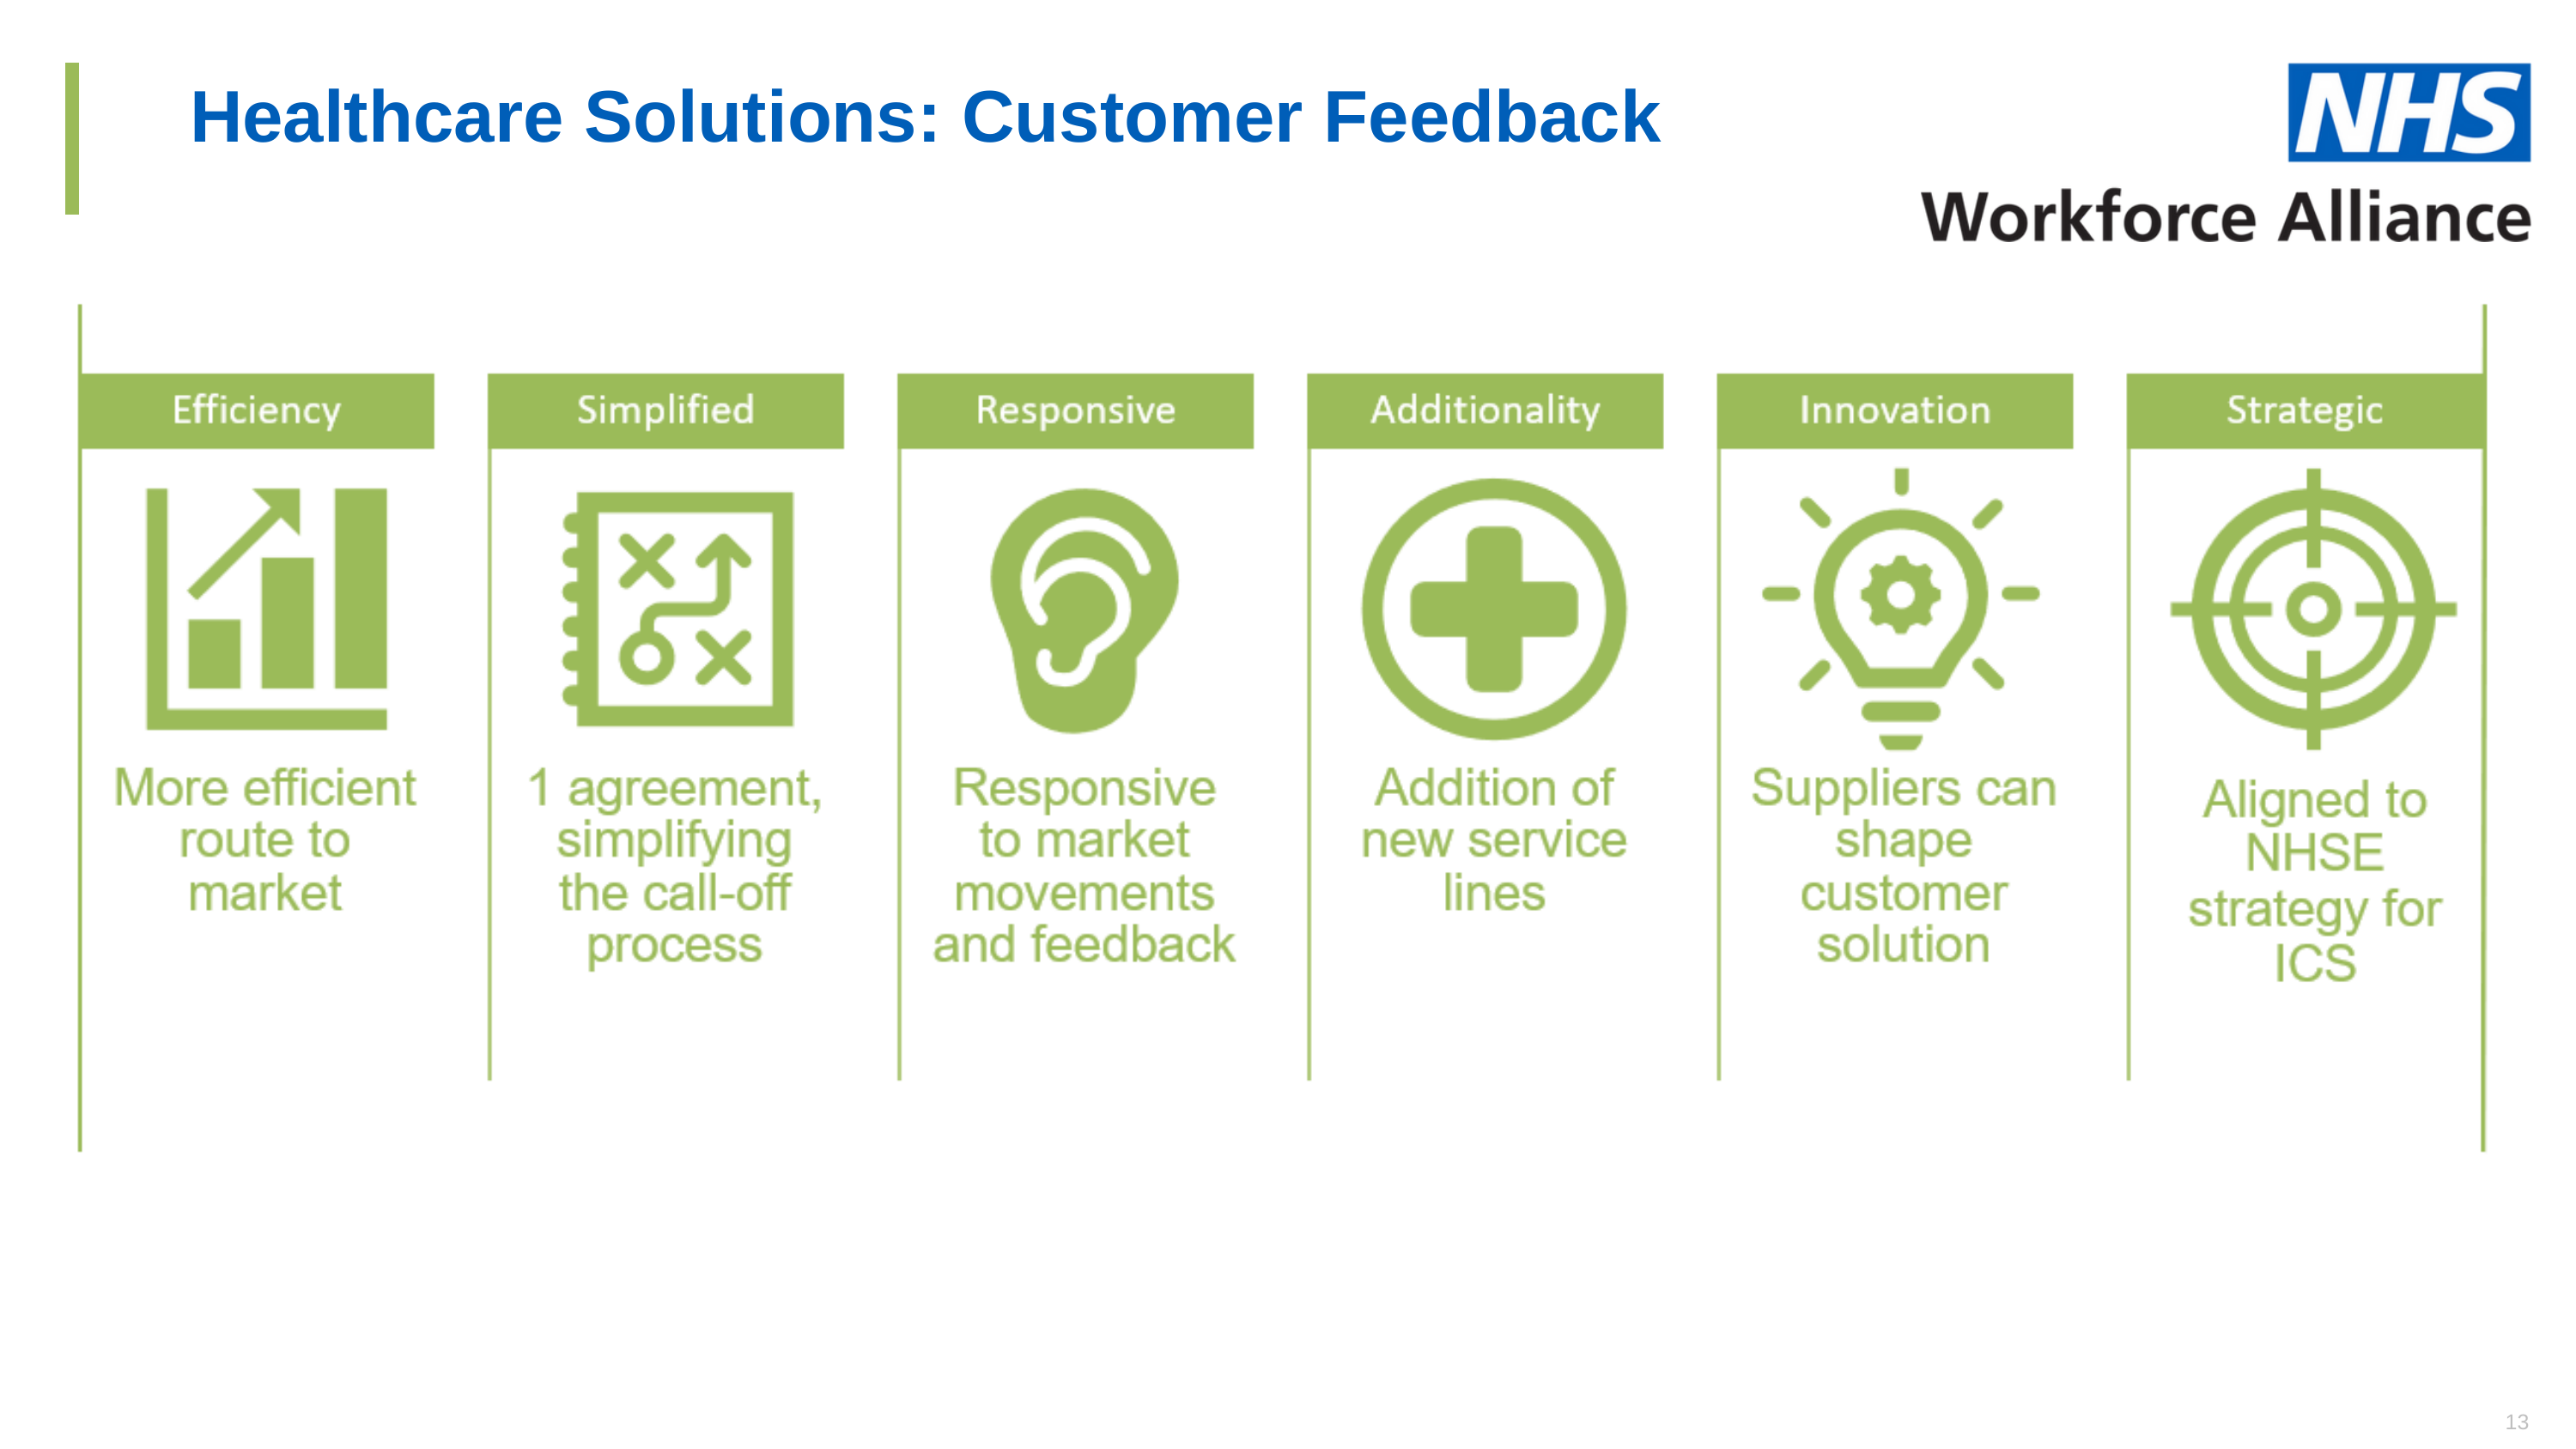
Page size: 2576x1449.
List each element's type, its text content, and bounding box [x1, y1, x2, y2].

text_box [1920, 62, 2533, 242]
list Healthcare Solutions: Customer Feedback [100, 63, 1920, 164]
picture [43, 291, 2533, 1188]
